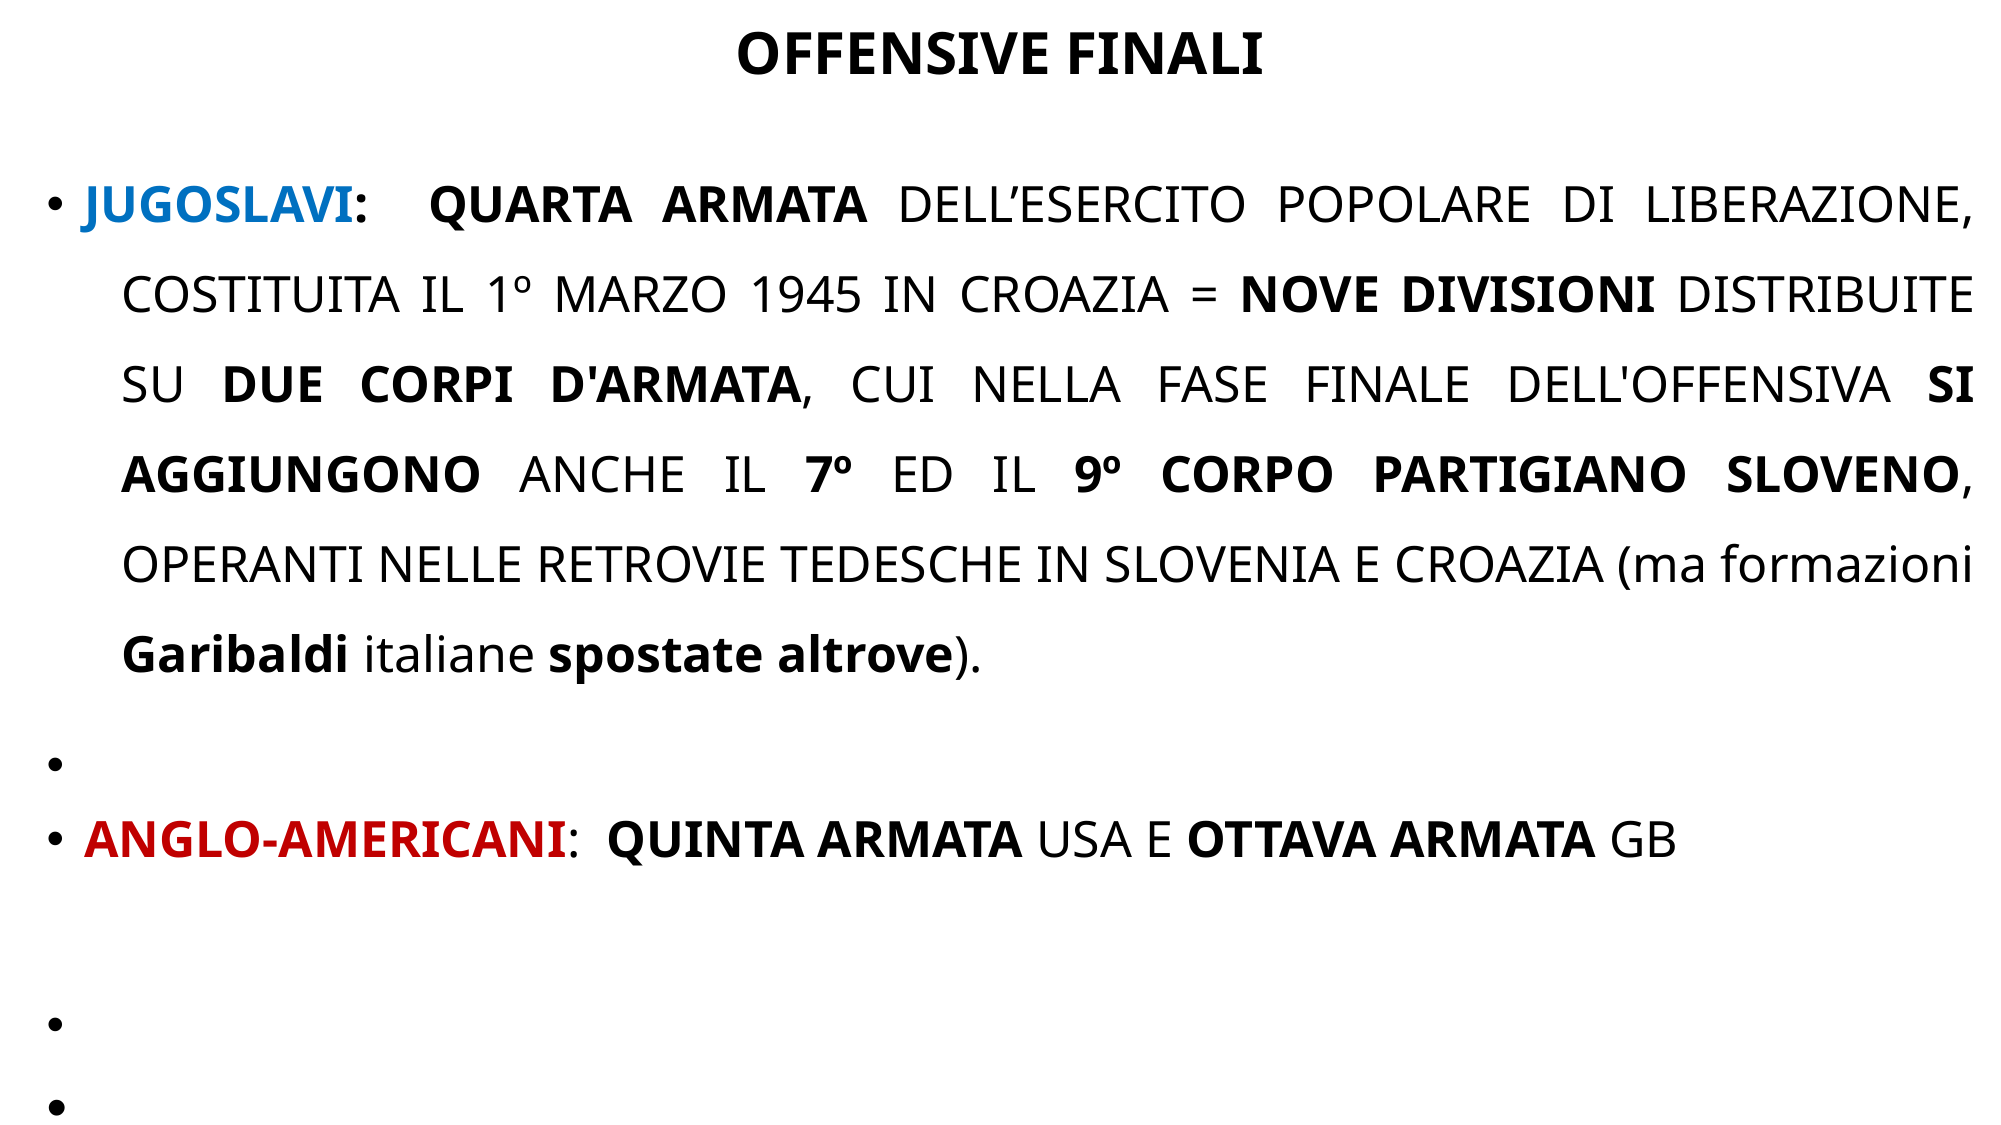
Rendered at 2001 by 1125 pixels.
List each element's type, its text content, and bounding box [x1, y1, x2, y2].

title OFFENSIVE FINALI [137, 0, 1863, 112]
list JUGOSLAVI: QUARTA ARMATA DELL’ESERCITO POPOLARE DI LIBERAZIONE, COSTITUITA IL 1º MARZO 1945 IN CROAZIA = NOVE DIVISIONI DISTRIBUITE SU DUE CORPI D'ARMATA, CUI NELLA FASE FINALE DELL'OFFENSIVA SI AGGIUNGONO ANCHE IL 7º ED IL 9º CORPO PARTIGIANO SLOVENO, OPERANTI NELLE RETROVIE TEDESCHE IN SLOVENIA E CROAZIA (ma formazioni Garibaldi italiane spostate altrove). ANGLO-AMERICANI: QUINTA ARMATA USA E OTTAVA ARMATA GB [31, 135, 1990, 1014]
